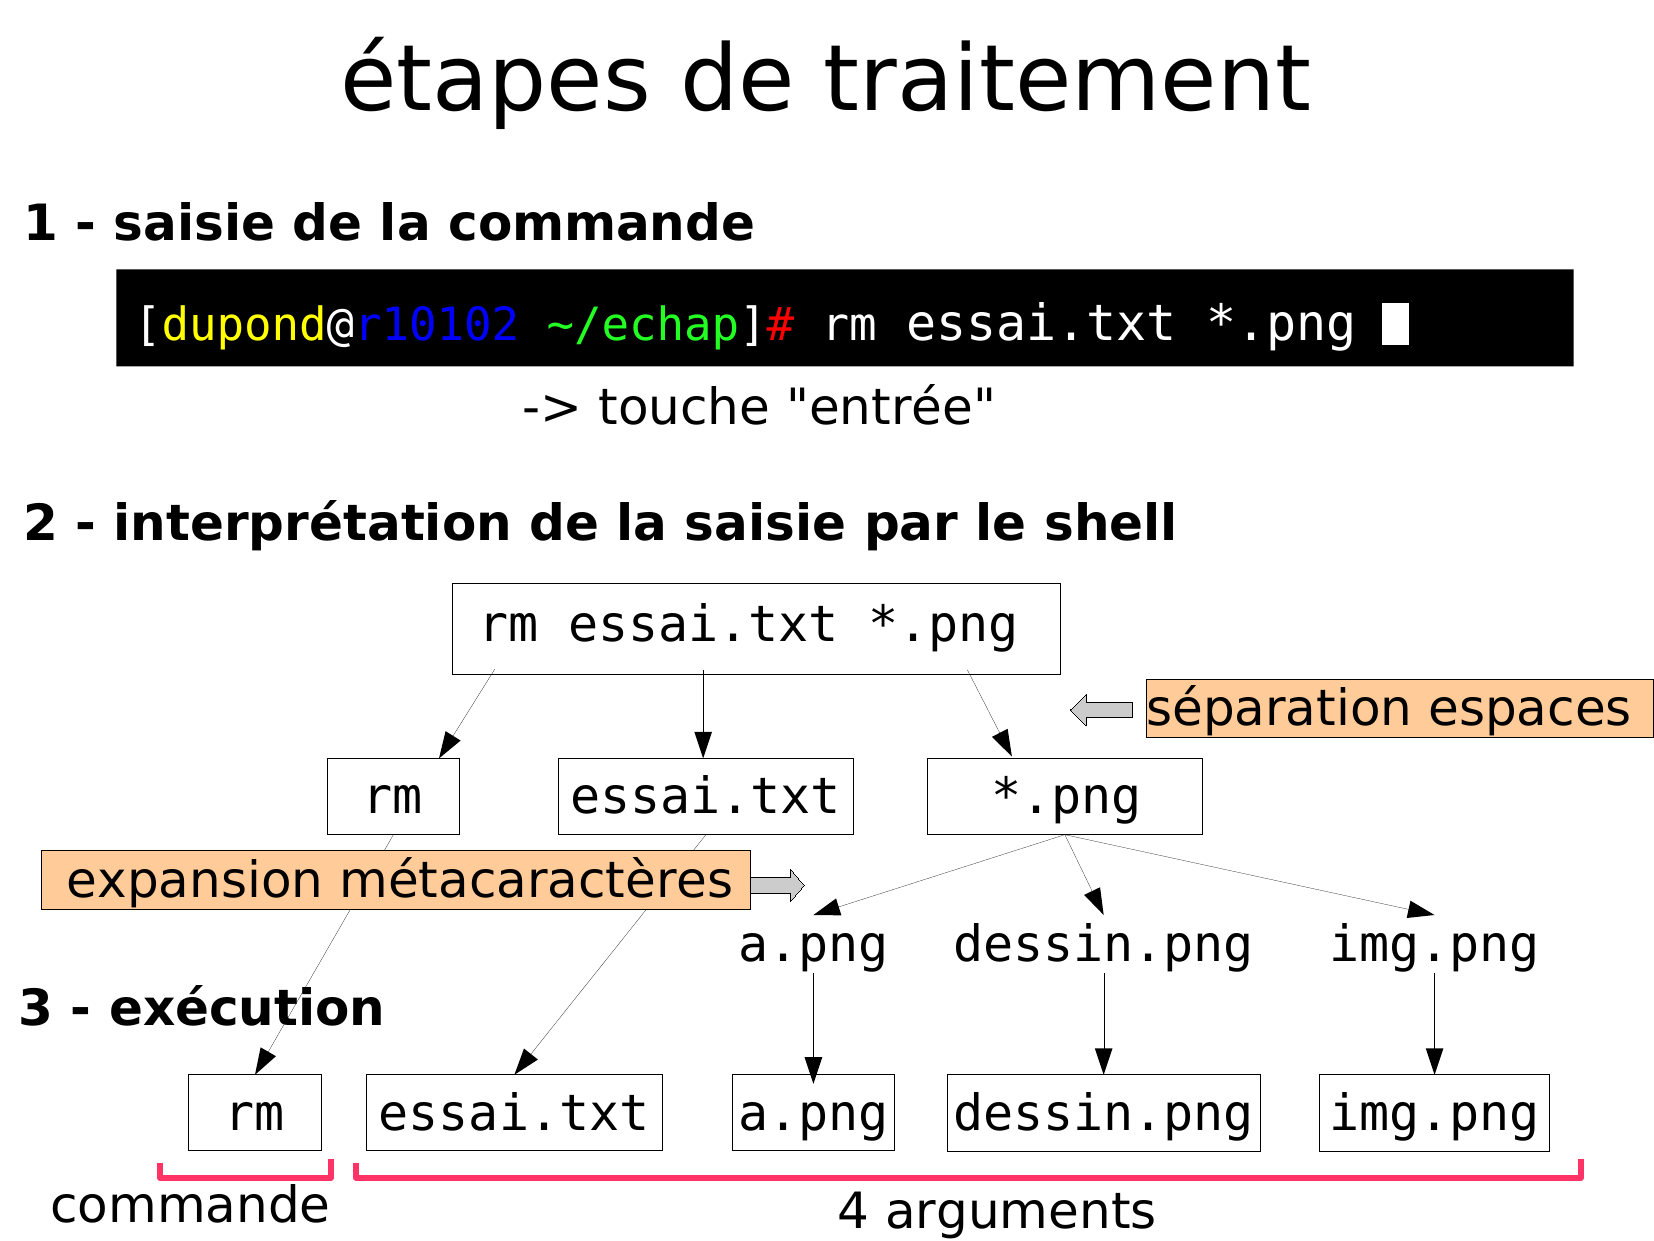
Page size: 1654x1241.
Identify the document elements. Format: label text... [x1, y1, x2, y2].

text_box rm essai.txt *.png [478, 594, 1045, 653]
text_box img.png [1329, 915, 1540, 974]
text_box [1381, 302, 1410, 346]
text_box essai.txt [378, 1083, 650, 1143]
text_box img.png [1329, 1083, 1540, 1143]
text_box 2 - interprétation de la saisie par le shell [23, 493, 1180, 553]
text_box rm [362, 767, 425, 826]
text_box -> touche "entrée" [522, 377, 1385, 436]
text_box expansion métacaractères [66, 851, 735, 910]
text_box a.png [738, 915, 889, 974]
text_box dessin.png [953, 915, 1254, 974]
text_box commande [50, 1175, 332, 1235]
text_box dessin.png [953, 1083, 1254, 1143]
text_box a.png [738, 1083, 889, 1143]
text_box [41, 850, 805, 910]
text_box 1 - saisie de la commande [23, 194, 886, 253]
text_box séparation espaces [1146, 679, 1654, 738]
text_box *.png [991, 767, 1142, 826]
text_box rm [224, 1083, 286, 1143]
text_box [dupond@r10102 ~/echap]# rm essai.txt *.png [116, 269, 1574, 367]
text_box 4 arguments [837, 1181, 1157, 1241]
text_box essai.txt [570, 767, 841, 826]
title étapes de traitement [136, 17, 1518, 140]
text_box 3 - exécution [18, 978, 881, 1037]
text_box [1070, 694, 1133, 726]
